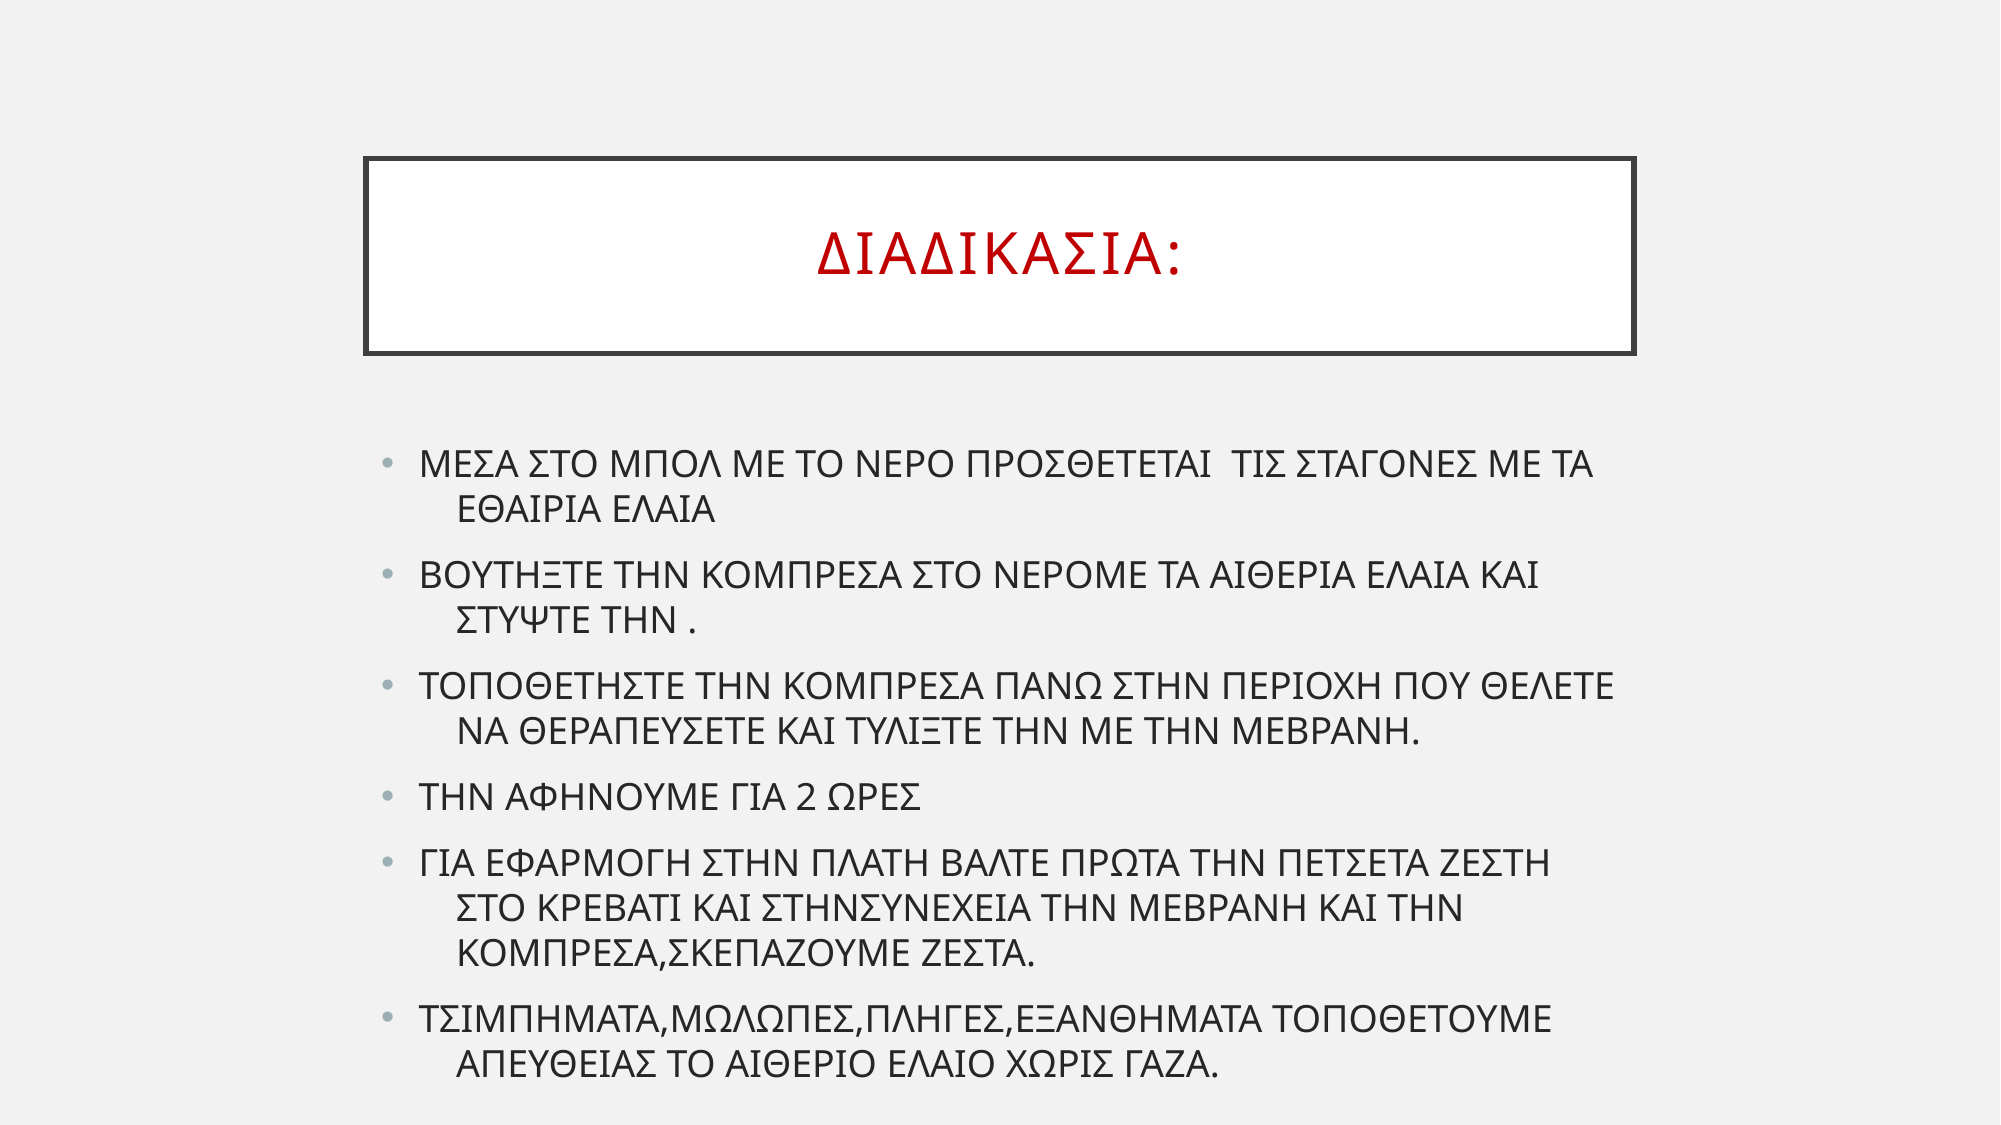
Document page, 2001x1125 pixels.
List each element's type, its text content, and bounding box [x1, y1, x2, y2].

title ΔΙΑΔΙΚΑΣΙΑ: [366, 158, 1634, 354]
list ΜΕΣΑ ΣΤΟ ΜΠΟΛ ΜΕ ΤΟ ΝΕΡΟ ΠΡΟΣΘΕΤΕΤΑΙ ΤΙΣ ΣΤΑΓΟΝΕΣ ΜΕ ΤΑ ΕΘΑΙΡΙΑ ΕΛΑΙΑ ΒΟΥΤΗΞΤΕ ΤΗΝ ΚΟΜΠΡΕΣΑ ΣΤΟ ΝΕΡΟΜΕ ΤΑ ΑΙΘΕΡΙΑ ΕΛΑΙΑ ΚΑΙ ΣΤΥΨΤΕ ΤΗΝ . ΤΟΠΟΘΕΤΗΣΤΕ ΤΗΝ ΚΟΜΠΡΕΣΑ ΠΑΝΩ ΣΤΗΝ ΠΕΡΙΟΧΗ ΠΟΥ ΘΕΛΕΤΕ ΝΑ ΘΕΡΑΠΕΥΣΕΤΕ ΚΑΙ ΤΥΛΙΞΤΕ ΤΗΝ ΜΕ ΤΗΝ ΜΕΒΡΑΝΗ. ΤΗΝ ΑΦΗΝΟΥΜΕ ΓΙΑ 2 ΩΡΕΣ ΓΙΑ ΕΦΑΡΜΟΓΗ ΣΤΗΝ ΠΛΑΤΗ ΒΑΛΤΕ ΠΡΩΤΑ ΤΗΝ ΠΕΤΣΕΤΑ ΖΕΣΤΗ ΣΤΟ ΚΡΕΒΑΤΙ ΚΑΙ ΣΤΗΝΣΥΝΕΧΕΙΑ ΤΗΝ ΜΕΒΡΑΝΗ ΚΑΙ ΤΗΝ ΚΟΜΠΡΕΣΑ,ΣΚΕΠΑΖΟΥΜΕ ΖΕΣΤΑ. ΤΣΙΜΠΗΜΑΤΑ,ΜΩΛΩΠΕΣ,ΠΛΗΓΕΣ,ΕΞΑΝΘΗΜΑΤΑ ΤΟΠΟΘΕΤΟΥΜΕ ΑΠΕΥΘΕΙΑΣ ΤΟ ΑΙΘΕΡΙΟ ΕΛΑΙΟ ΧΩΡΙΣ ΓΑΖΑ. [366, 432, 1634, 1125]
